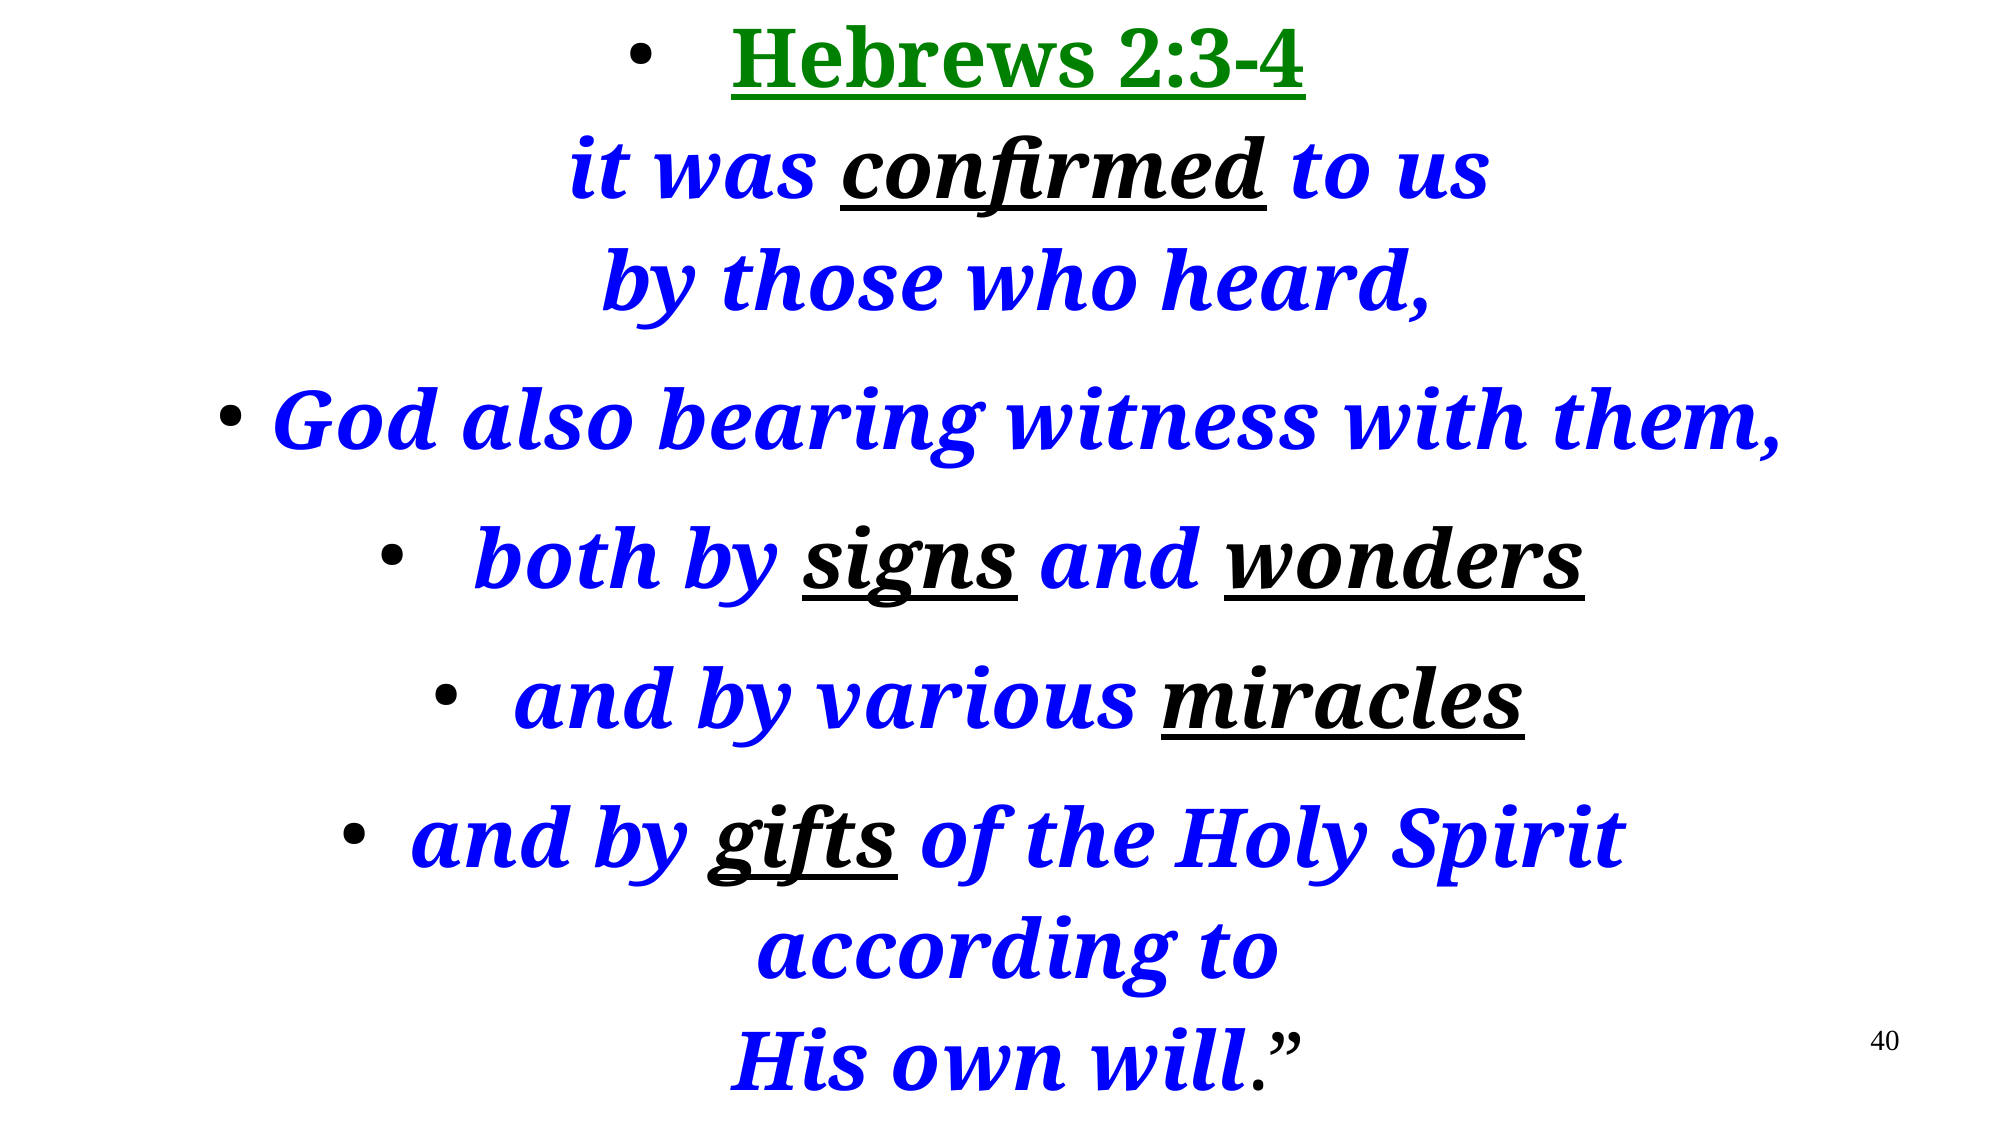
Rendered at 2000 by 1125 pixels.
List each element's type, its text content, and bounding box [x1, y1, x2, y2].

list Hebrews 2:3-4 it was confirmed to us by those who heard, God also bearing witness with them, both by signs and wonders and by various miracles and by gifts of the Holy Spirit according to His own will.” [0, 0, 1996, 1123]
